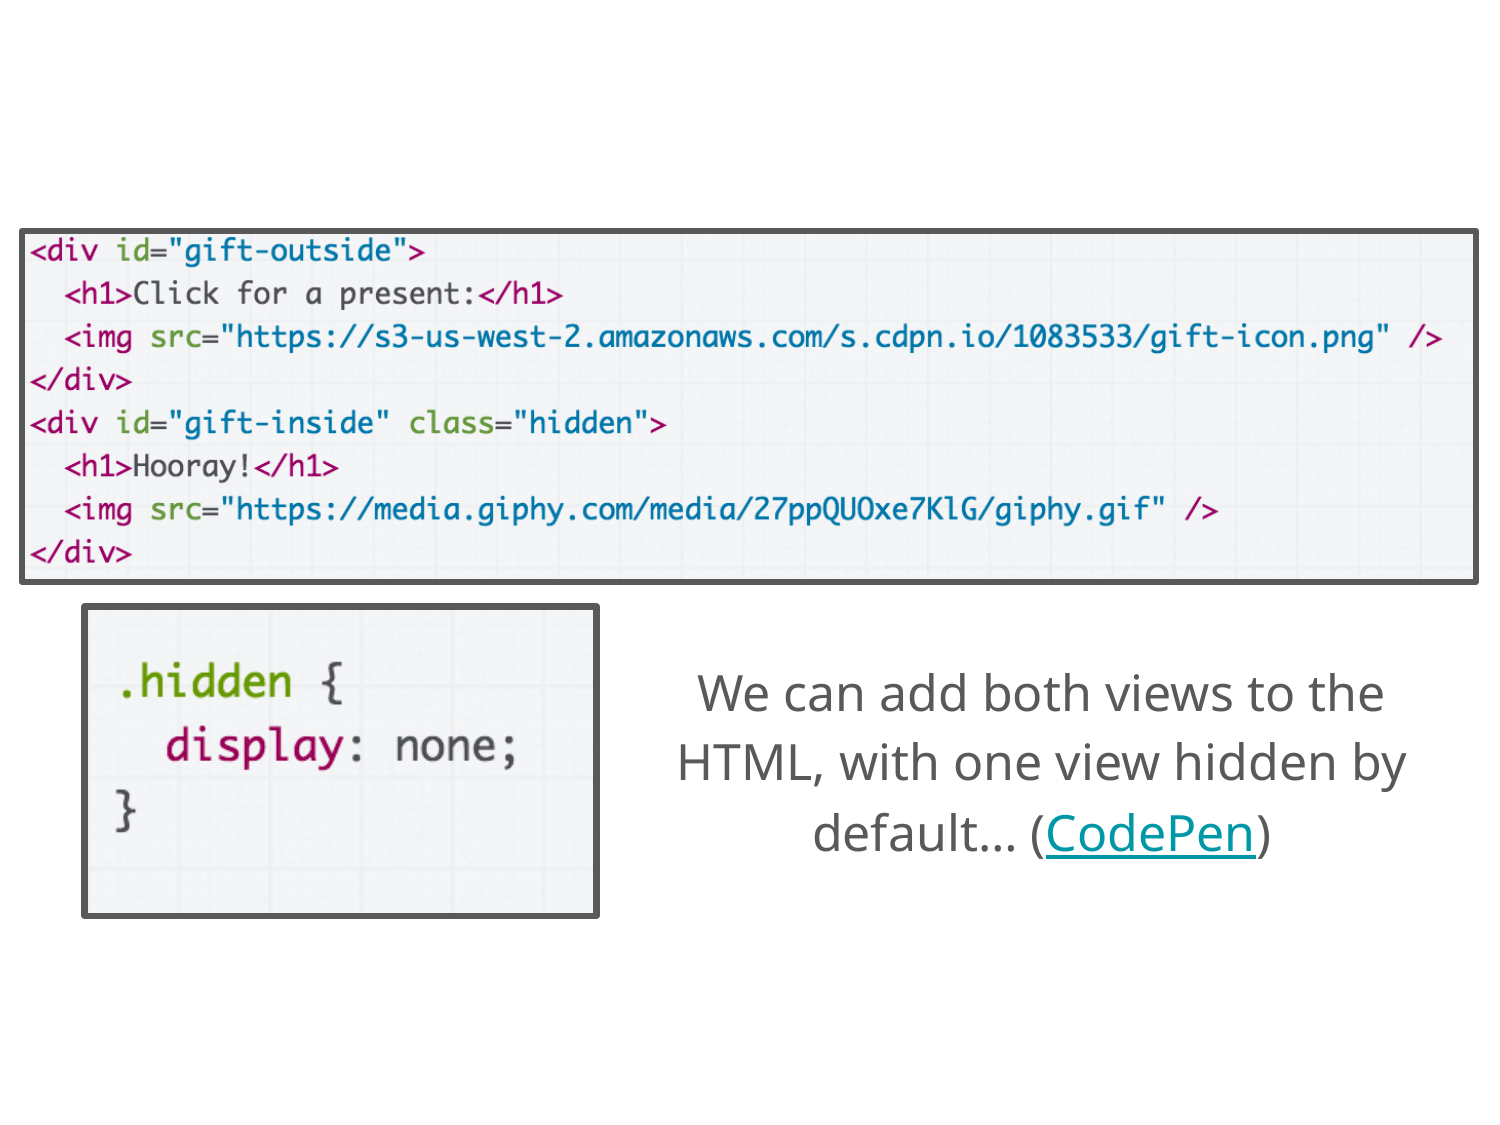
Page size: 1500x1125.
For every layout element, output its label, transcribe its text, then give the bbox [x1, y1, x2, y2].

picture [24, 234, 1473, 579]
list We can add both views to the HTML, with one view hidden by default… (CodePen) [632, 609, 1451, 913]
picture [87, 609, 594, 913]
